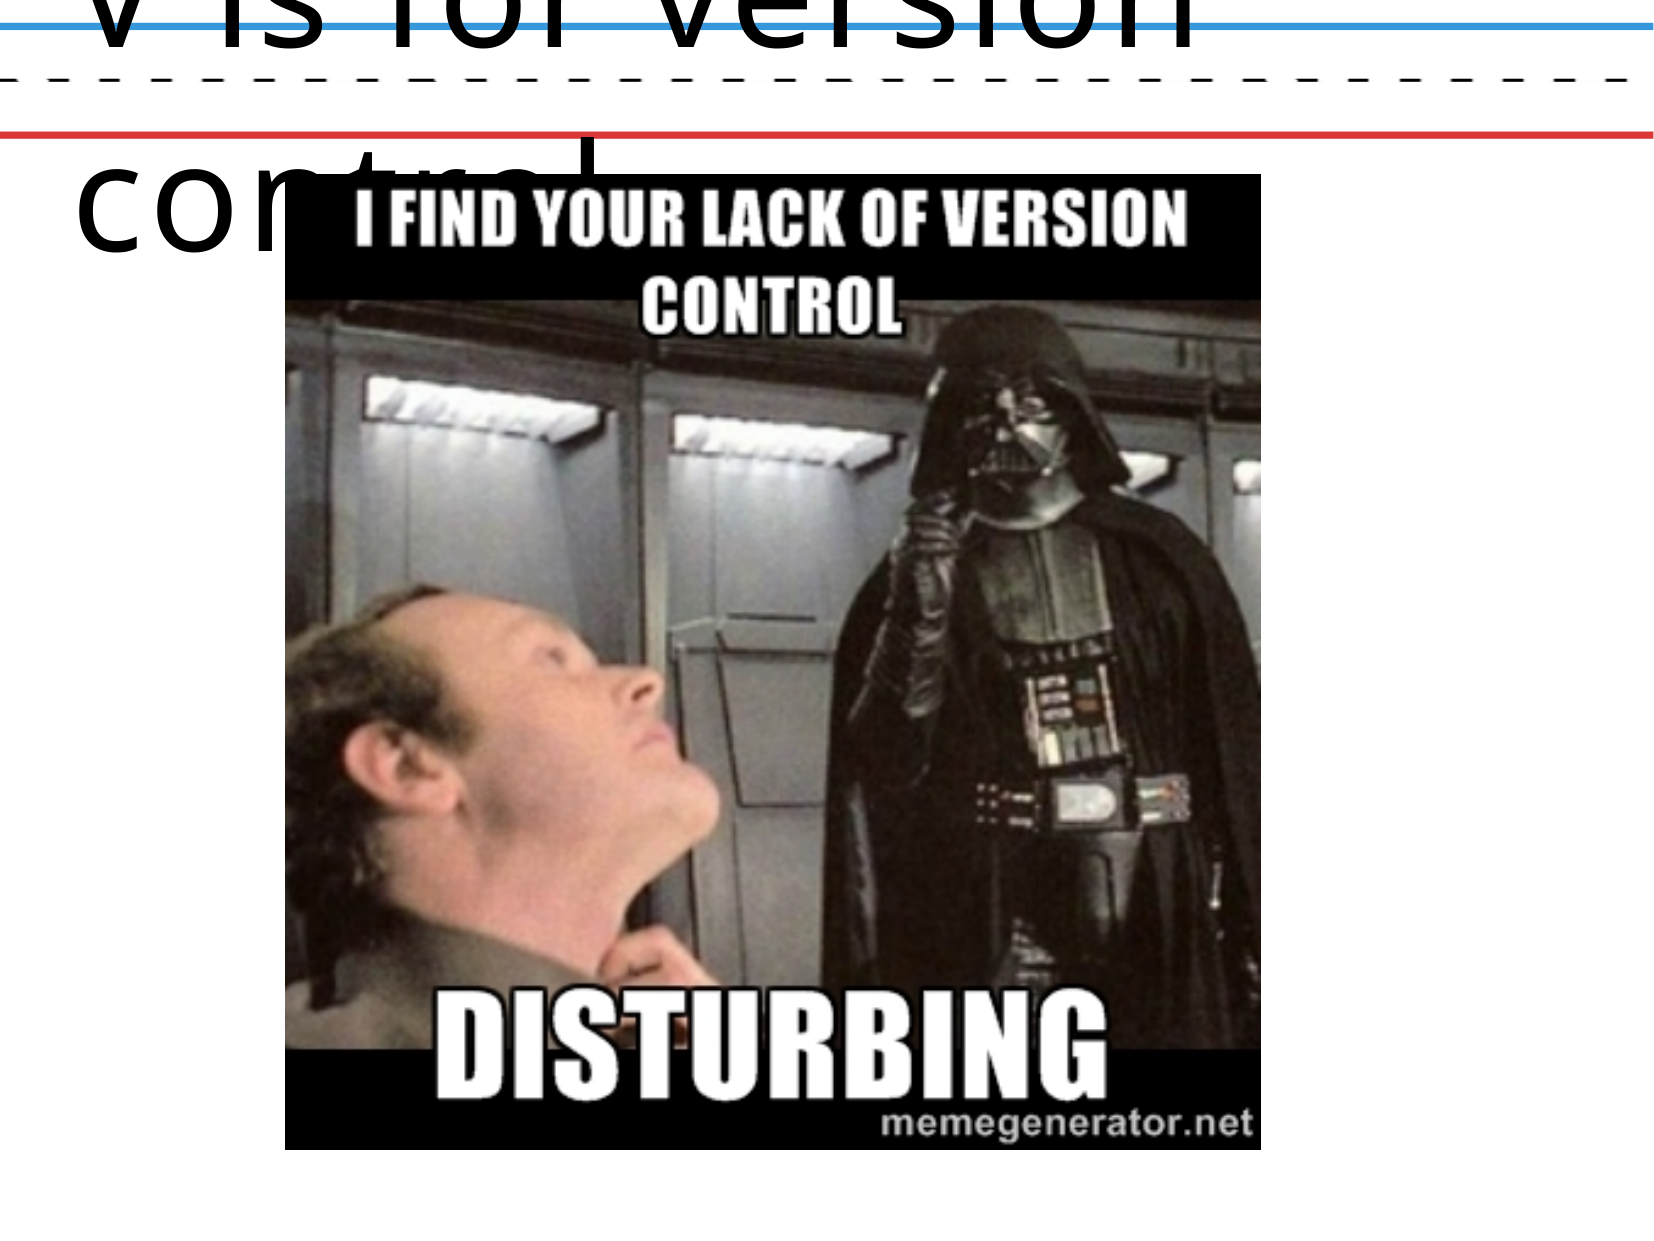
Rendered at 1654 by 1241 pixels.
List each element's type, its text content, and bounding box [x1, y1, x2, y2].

title V is for version control. [71, 0, 1561, 196]
picture [0, 0, 1654, 1150]
picture [171, 196, 218, 242]
